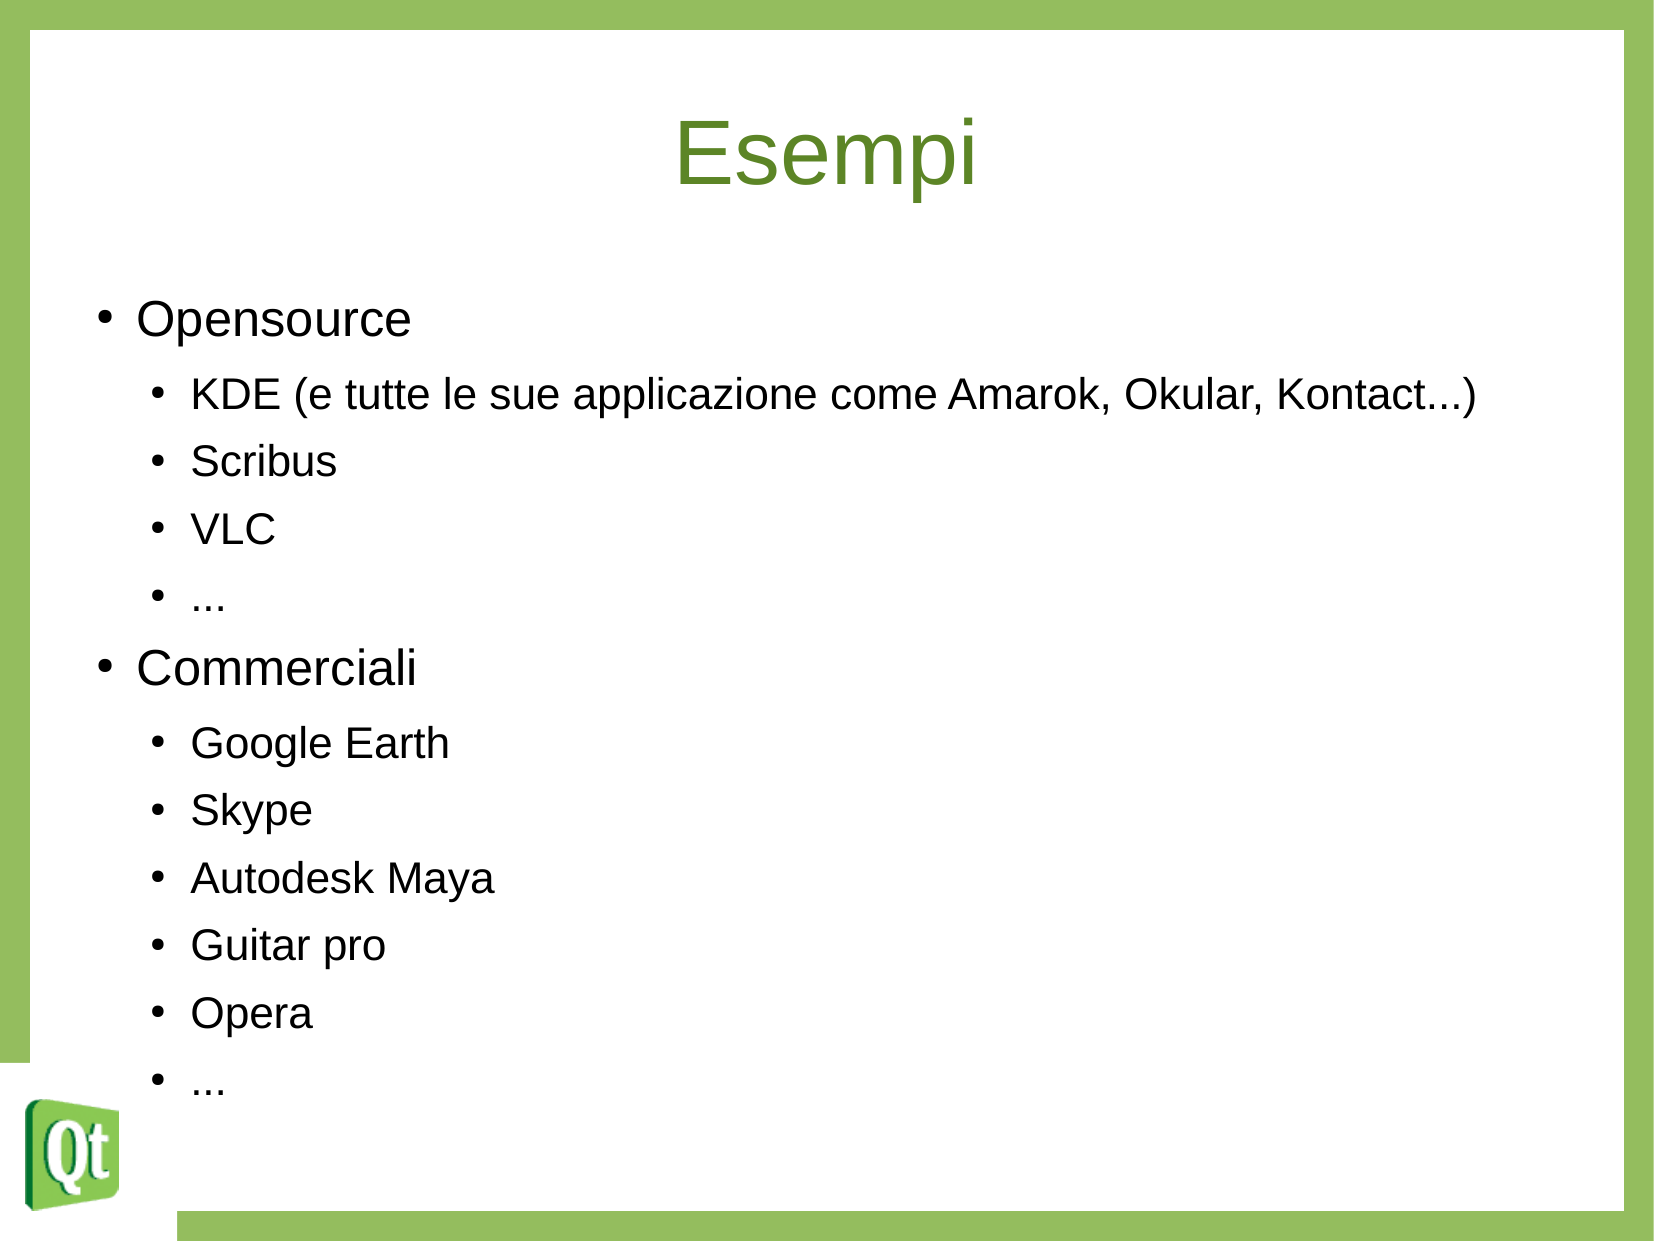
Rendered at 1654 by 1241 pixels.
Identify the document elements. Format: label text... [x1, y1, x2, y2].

title Esempi [82, 56, 1571, 250]
picture [25, 1099, 119, 1211]
list Opensource KDE (e tutte le sue applicazione come Amarok, Okular, Kontact...) Scribus VLC ... Commerciali Google Earth Skype Autodesk Maya Guitar pro Opera ... [82, 290, 1571, 1109]
